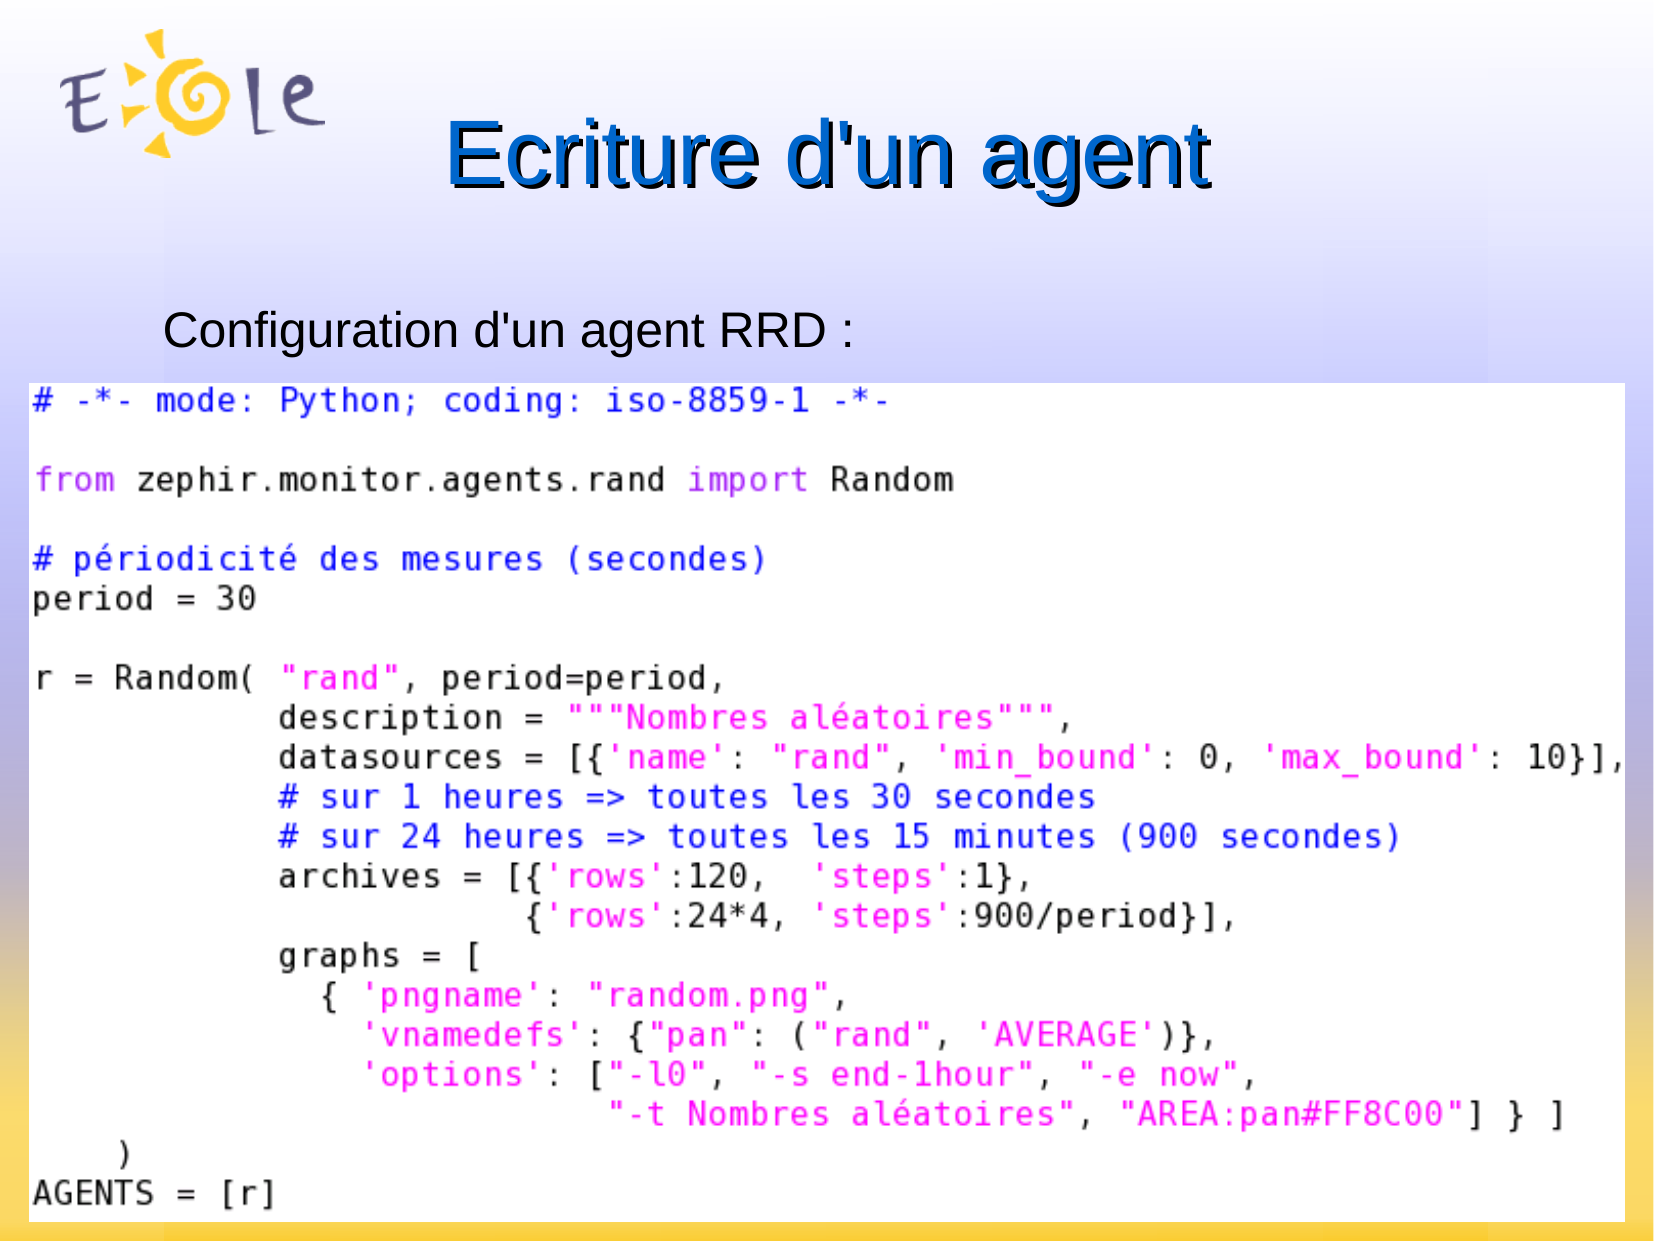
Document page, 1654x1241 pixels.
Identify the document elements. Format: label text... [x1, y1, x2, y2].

picture [0, 0, 1654, 1241]
text_box [1625, 399, 1654, 1079]
title Ecriture d'un agent [82, 49, 1571, 257]
text_box Configuration d'un agent RRD : [147, 295, 1536, 383]
